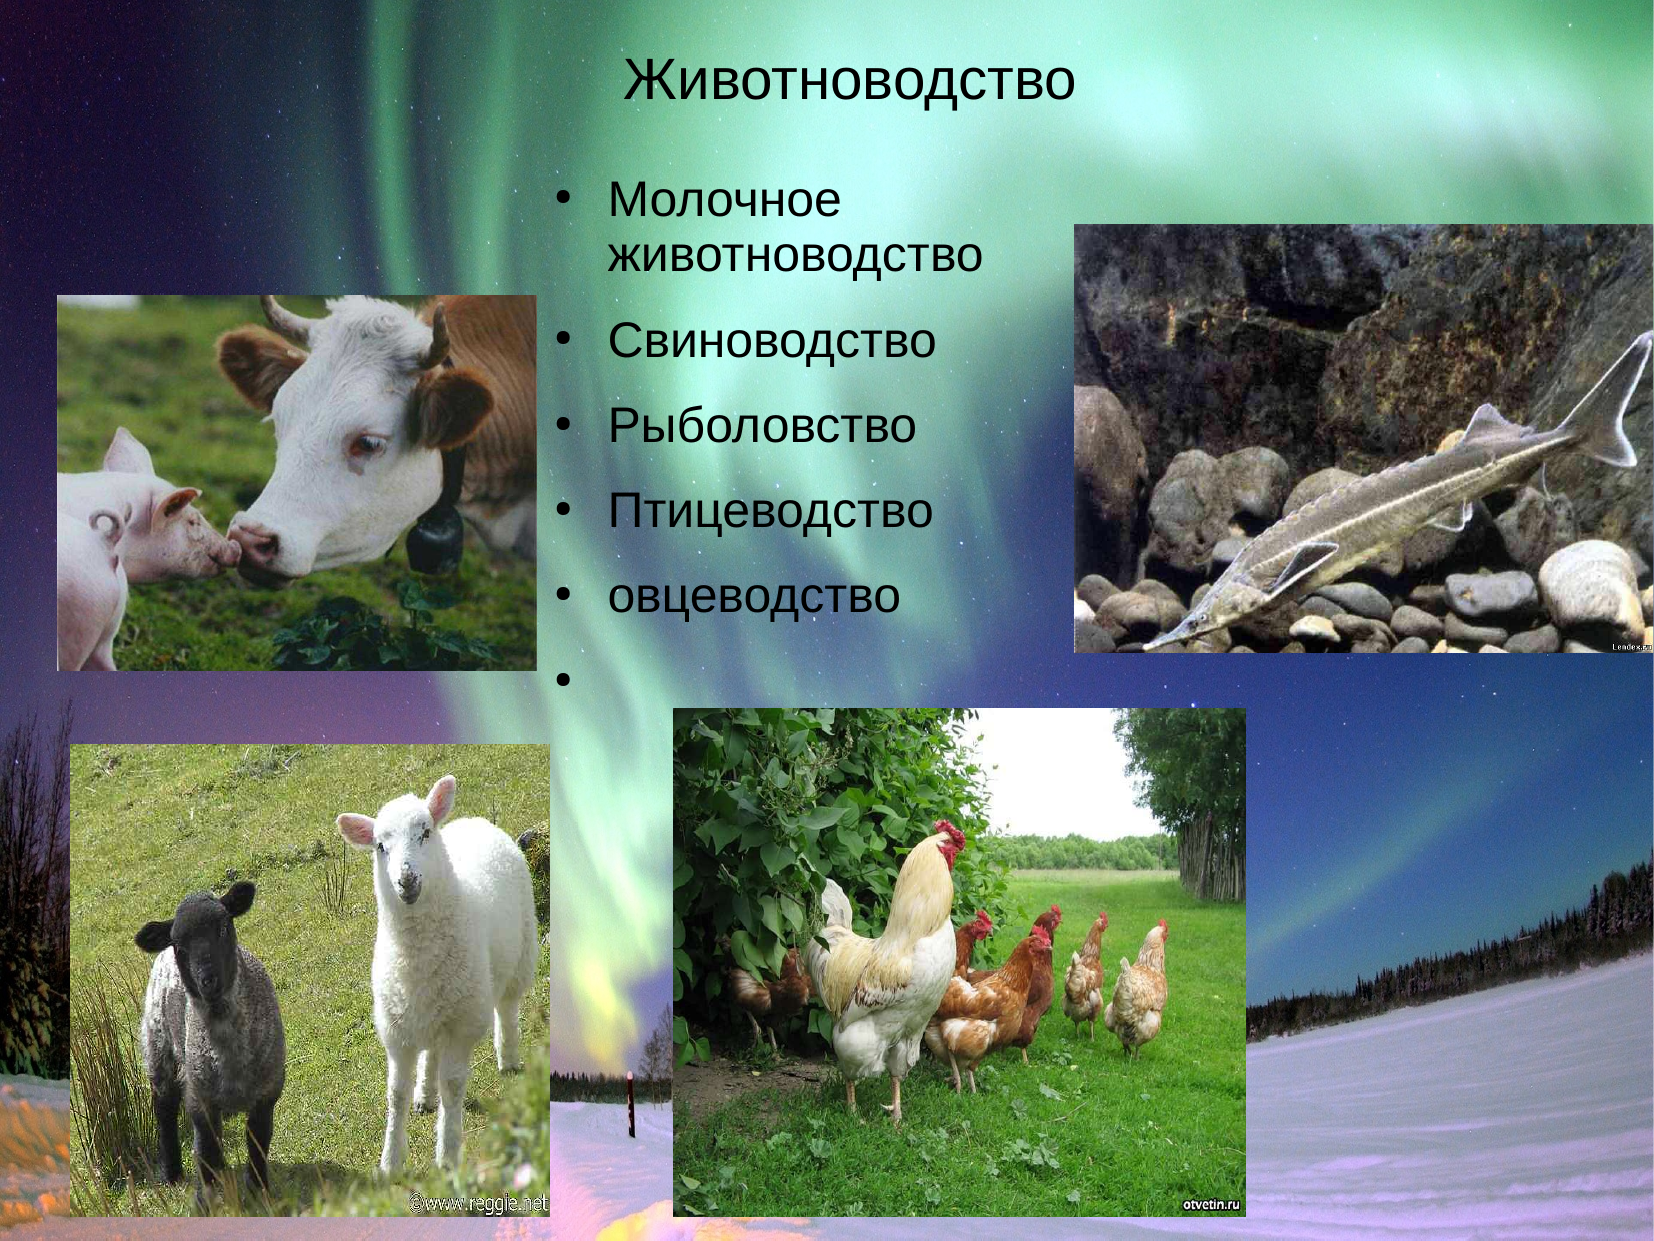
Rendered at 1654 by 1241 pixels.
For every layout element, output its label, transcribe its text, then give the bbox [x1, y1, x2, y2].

title Животноводство [106, 17, 1595, 142]
picture [0, 0, 1654, 1241]
list Молочное животноводство Свиноводство Рыболовство Птицеводство овцеводство [536, 170, 1016, 709]
